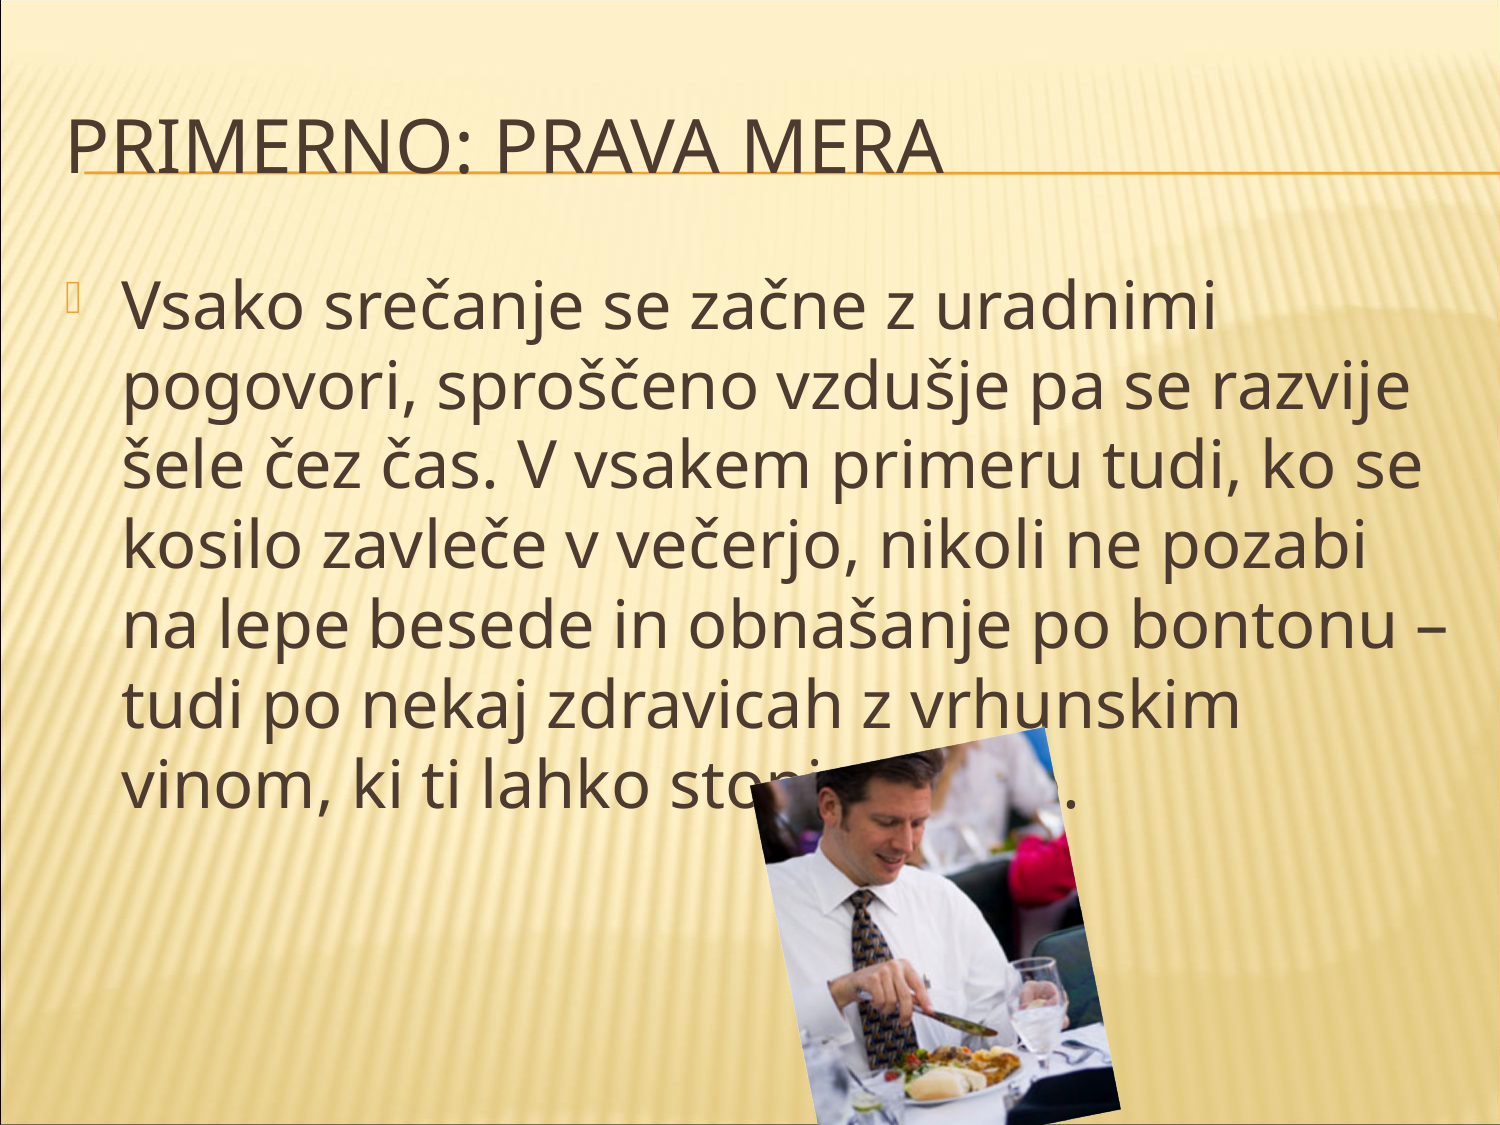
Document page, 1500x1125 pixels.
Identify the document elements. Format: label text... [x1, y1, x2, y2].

title Primerno: prava mera [50, 75, 1475, 213]
picture [0, 0, 1500, 1125]
list Vsako srečanje se začne z uradnimi pogovori, sproščeno vzdušje pa se razvije šele čez čas. V vsakem primeru tudi, ko se kosilo zavleče v večerjo, nikoli ne pozabi na lepe besede in obnašanje po bontonu – tudi po nekaj zdravicah z vrhunskim vinom, ki ti lahko stopi v glavo. [50, 254, 1475, 998]
